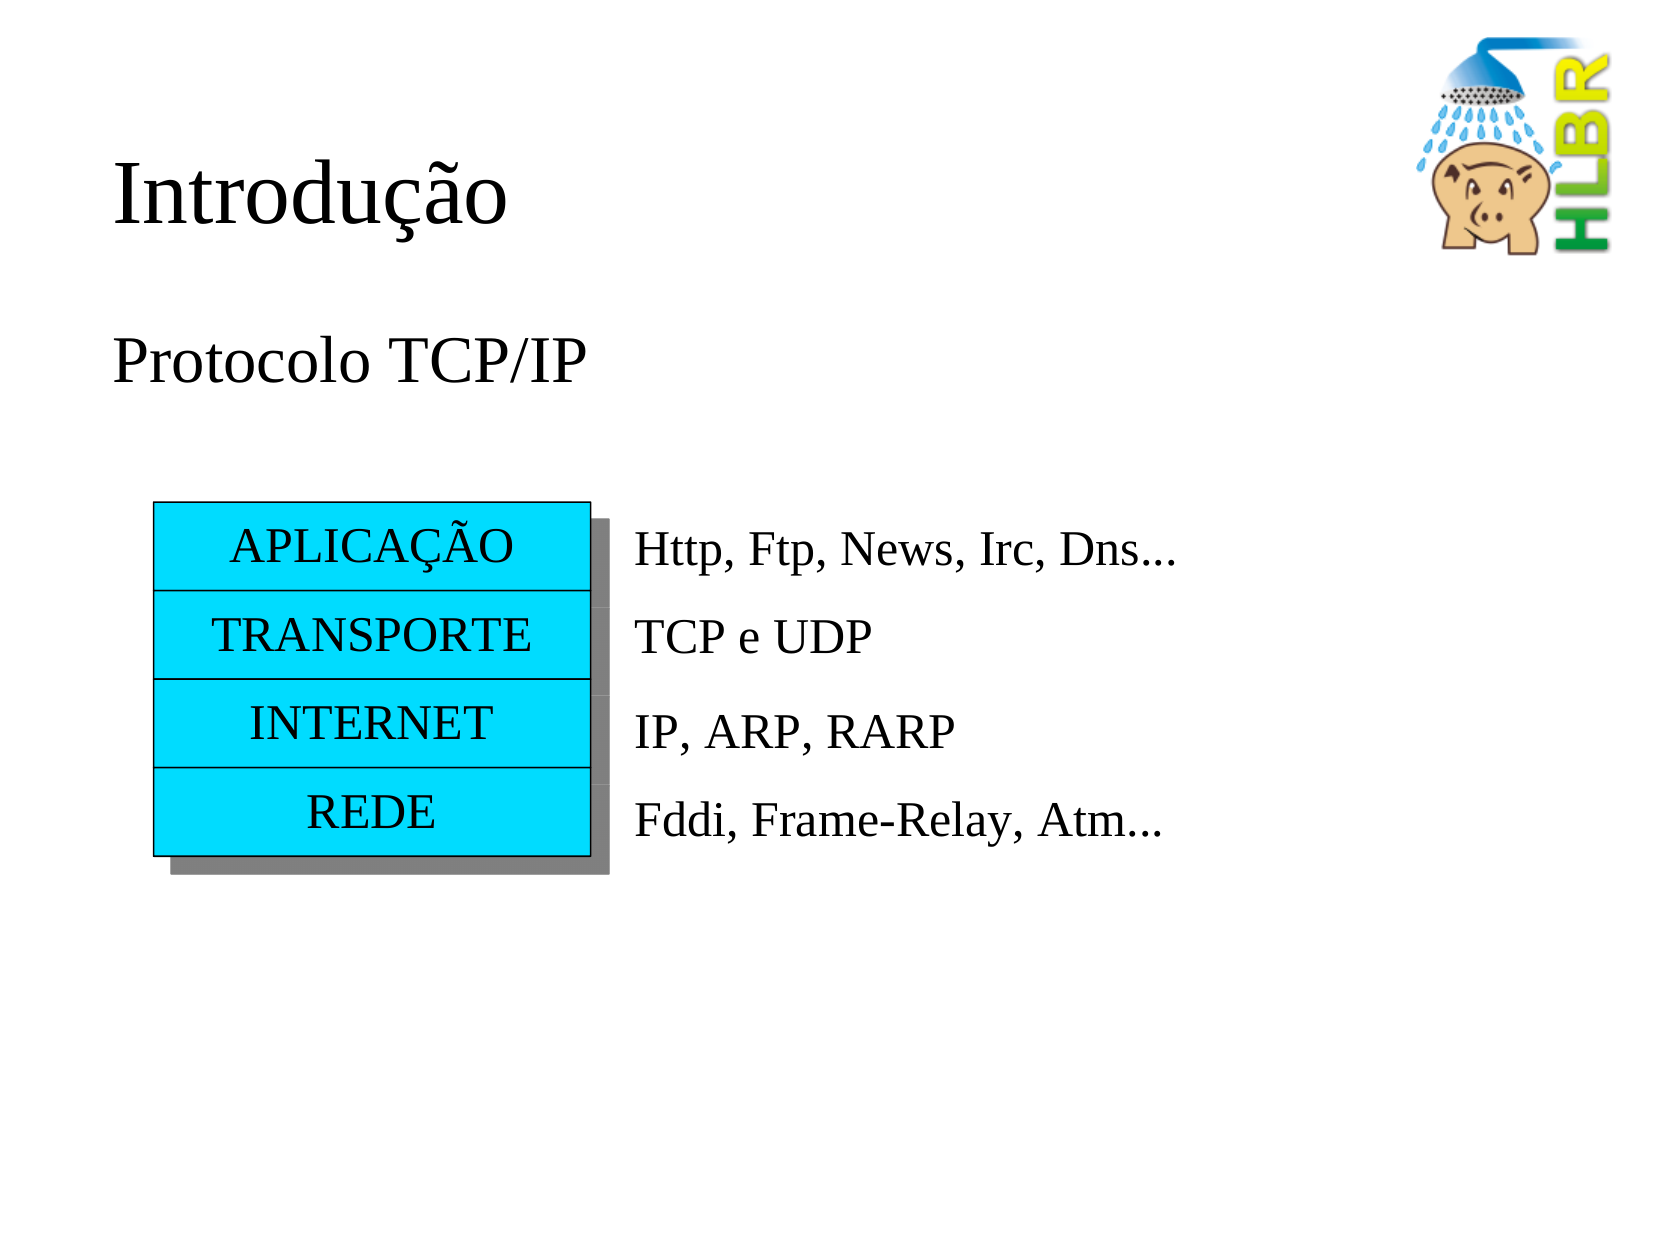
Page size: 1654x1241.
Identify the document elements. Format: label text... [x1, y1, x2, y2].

text_box Http, Ftp, News, Irc, Dns... [620, 514, 1418, 588]
text_box IP, ARP, RARP [620, 697, 1418, 771]
text_box APLICAÇÃO [153, 502, 591, 590]
text_box REDE [153, 767, 591, 857]
picture [1416, 37, 1612, 260]
list Protocolo TCP/IP [112, 324, 1388, 1020]
text_box INTERNET [153, 679, 591, 767]
text_box TCP e UDP [620, 603, 1418, 677]
title Introdução [112, 76, 1388, 312]
text_box TRANSPORTE [153, 590, 591, 679]
text_box Fddi, Frame-Relay, Atm... [620, 786, 1418, 860]
